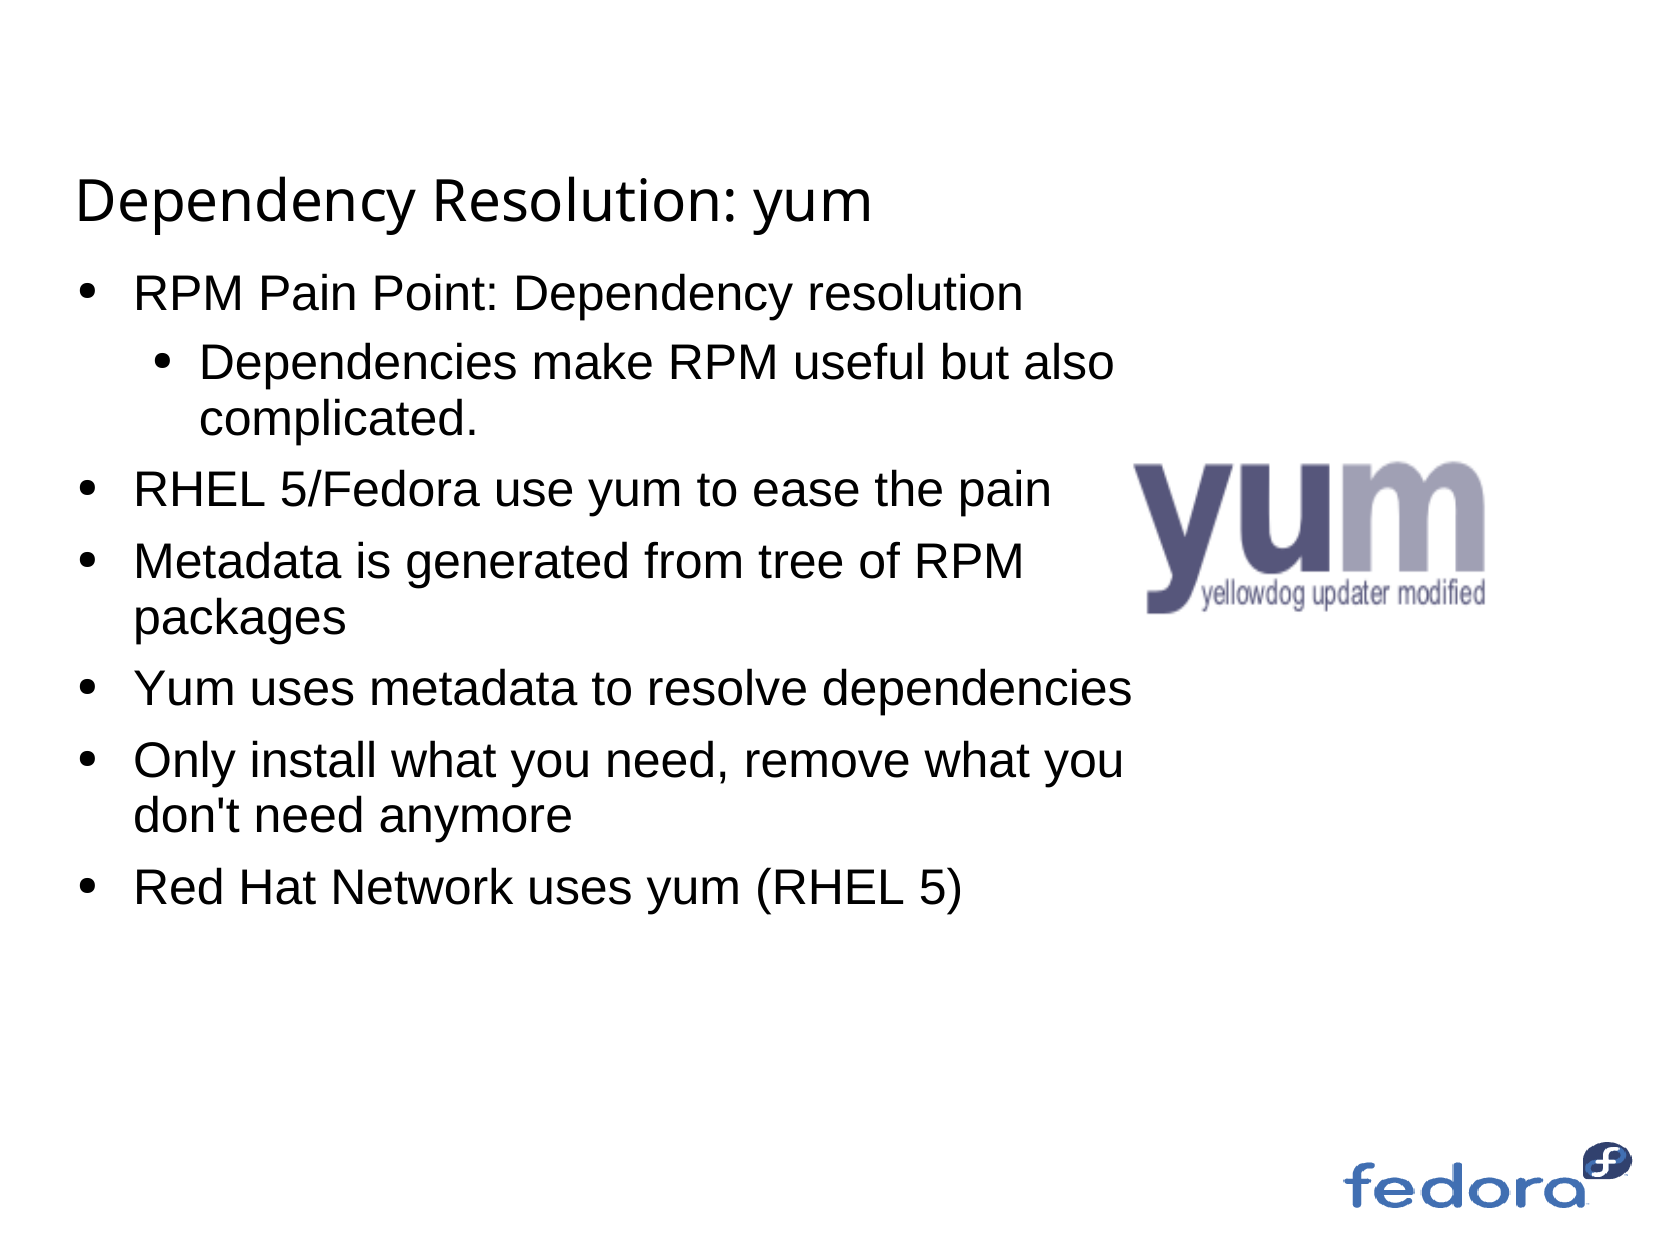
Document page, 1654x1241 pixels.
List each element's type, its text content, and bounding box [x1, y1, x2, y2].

list RPM Pain Point: Dependency resolution Dependencies make RPM useful but also complicated. RHEL 5/Fedora use yum to ease the pain Metadata is generated from tree of RPM packages Yum uses metadata to resolve dependencies Only install what you need, remove what you don't need anymore Red Hat Network uses yum (RHEL 5) [77, 264, 1137, 1174]
picture [1332, 1124, 1651, 1227]
picture [1130, 455, 1489, 619]
title Dependency Resolution: yum [74, 140, 1506, 259]
